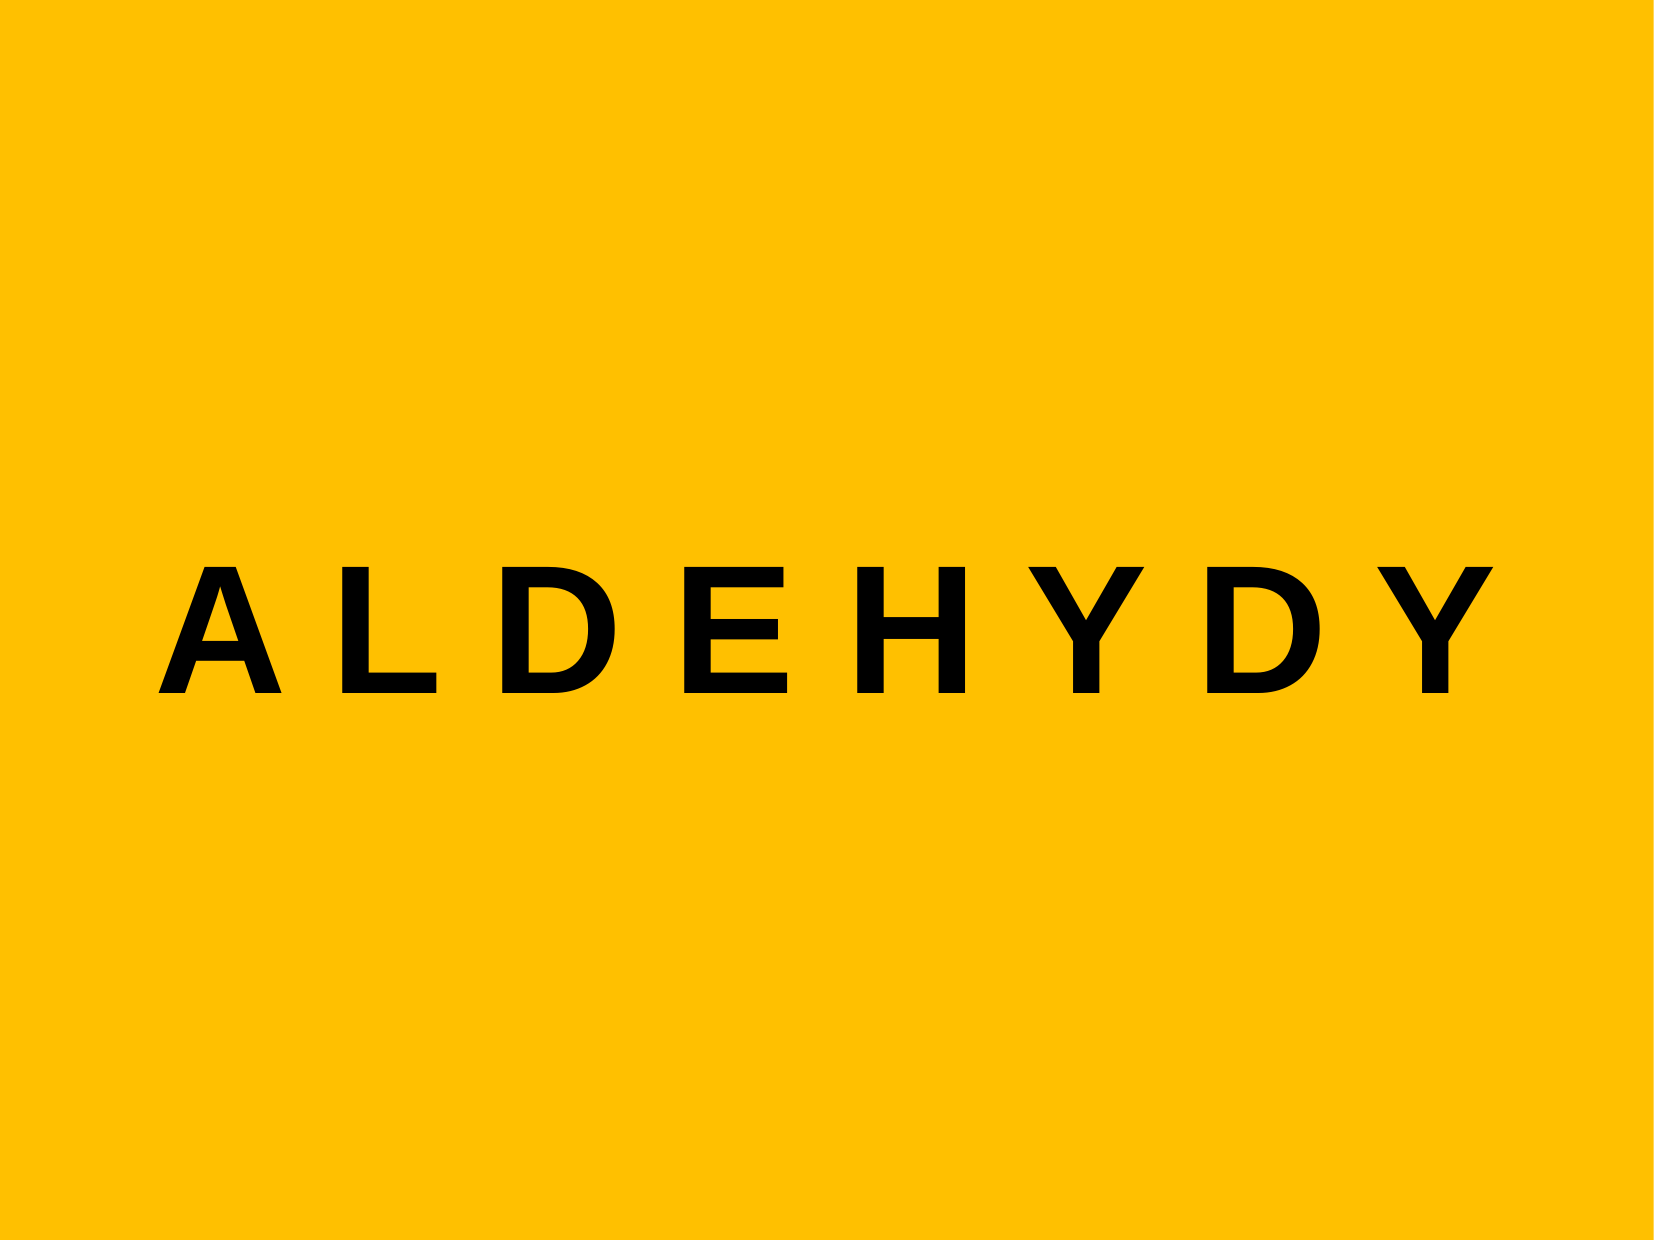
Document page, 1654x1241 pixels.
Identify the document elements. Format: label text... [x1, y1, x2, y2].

subtitle A L D E H Y D Y [82, 210, 1571, 1030]
